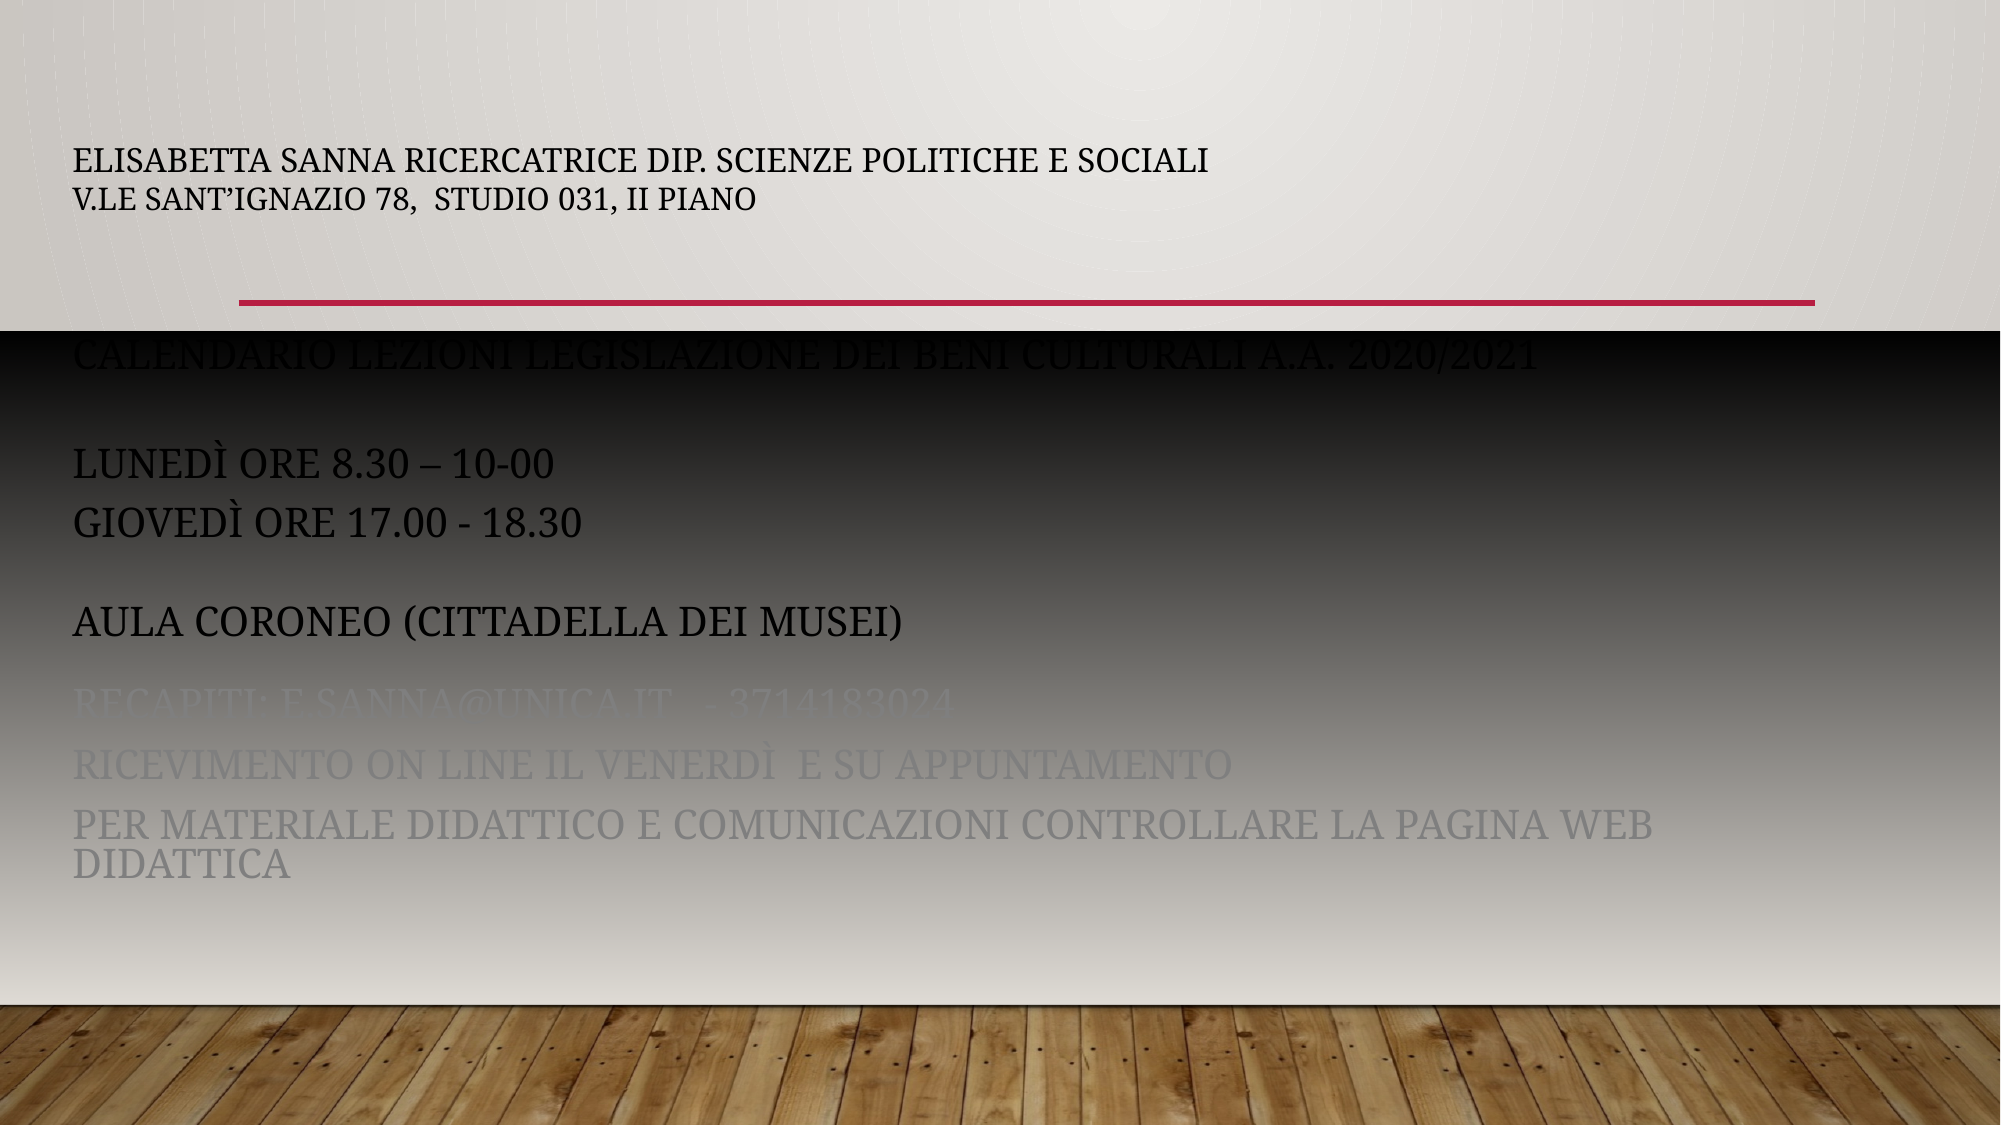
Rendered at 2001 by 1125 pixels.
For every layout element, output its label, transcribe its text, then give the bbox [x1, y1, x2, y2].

list CALENDARIO LEZIONI LEGISLAZIONE DEI BENI CULTURALI A.A. 2020/2021 LUNEDÌ ORE 8.30 – 10-00 GIOVEDÌ ORE 17.00 - 18.30 AULA CORONEO (CITTADELLA DEI MUSEI) RECAPITI: E.SANNA@UNICA.IT - 3714183024 RICEVIMENTO ON LINE IL VENERDÌ E SU APPUNTAMENTO PER MATERIALE DIDATTICO E COMUNICAZIONI CONTROLLARE LA PAGINA WEB DIDATTICA [57, 330, 1814, 897]
title Elisabetta Sanna ricercatrice dip. scienze politiche e sociali V.le Sant’Ignazio 78, studio 031, II piano [57, 131, 1814, 305]
